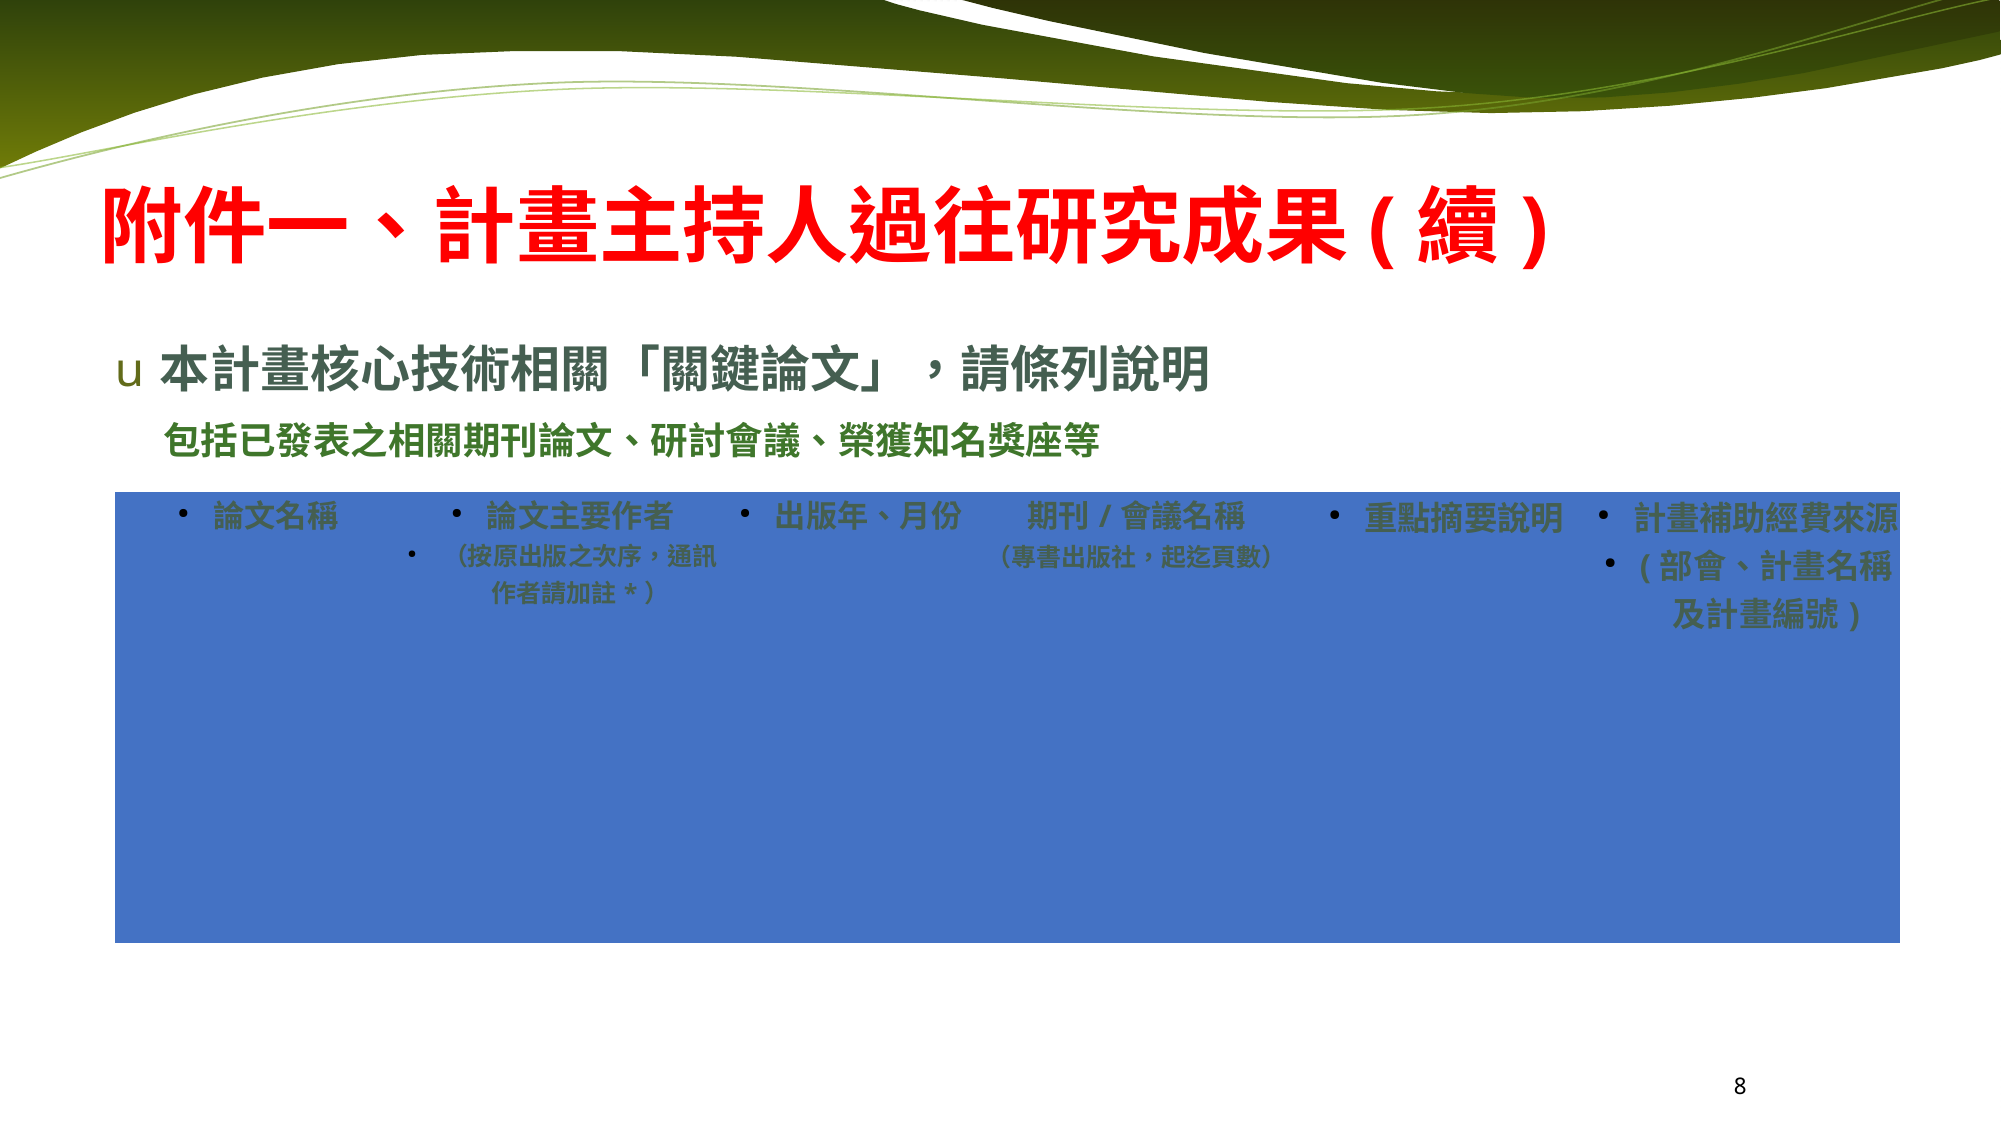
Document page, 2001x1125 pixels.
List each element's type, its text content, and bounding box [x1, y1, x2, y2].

table_header 論文主要作者 （按原出版之次序，通訊作者請加註*） [401, 492, 725, 636]
list 本計畫核心技術相關「關鍵論文」，請條列說明 [99, 300, 1935, 413]
table_cell [1597, 692, 1900, 760]
table_header 計畫補助經費來源 (部會、計畫名稱及計畫編號) [1597, 492, 1900, 636]
table_cell [977, 636, 1296, 692]
table_cell [401, 692, 725, 760]
table_cell [977, 886, 1296, 943]
table_cell [401, 886, 725, 943]
table_cell [977, 817, 1296, 886]
table_cell [401, 760, 725, 817]
table_header 出版年、月份 [725, 492, 977, 636]
table_cell [115, 817, 401, 886]
table_cell [115, 692, 401, 760]
text_box 包括已發表之相關期刊論文、研討會議、榮獲知名獎座等 [148, 387, 1886, 470]
table_cell [1597, 636, 1900, 692]
table_cell [977, 760, 1296, 817]
table_header 重點摘要說明 [1296, 492, 1597, 636]
table_cell [1296, 692, 1597, 760]
table_cell [725, 760, 977, 817]
text_box [1733, 1042, 1900, 1103]
table_cell [1296, 760, 1597, 817]
table_cell [115, 636, 401, 692]
table_cell [1597, 886, 1900, 943]
table_cell [1597, 817, 1900, 886]
table_header 期刊/會議名稱 （專書出版社，起迄頁數） [977, 492, 1296, 636]
table_cell [1296, 636, 1597, 692]
title 附件一、計畫主持人過往研究成果(續) [99, 85, 1900, 274]
table_cell [401, 636, 725, 692]
table_cell [115, 886, 401, 943]
table_header 論文名稱 [115, 492, 401, 636]
table_cell [1296, 886, 1597, 943]
table_cell [115, 760, 401, 817]
table_cell [1296, 817, 1597, 886]
table_cell [977, 692, 1296, 760]
table_cell [401, 817, 725, 886]
table_cell [725, 817, 977, 886]
table_cell [1597, 760, 1900, 817]
table_cell [725, 886, 977, 943]
table_cell [725, 692, 977, 760]
table_cell [725, 636, 977, 692]
